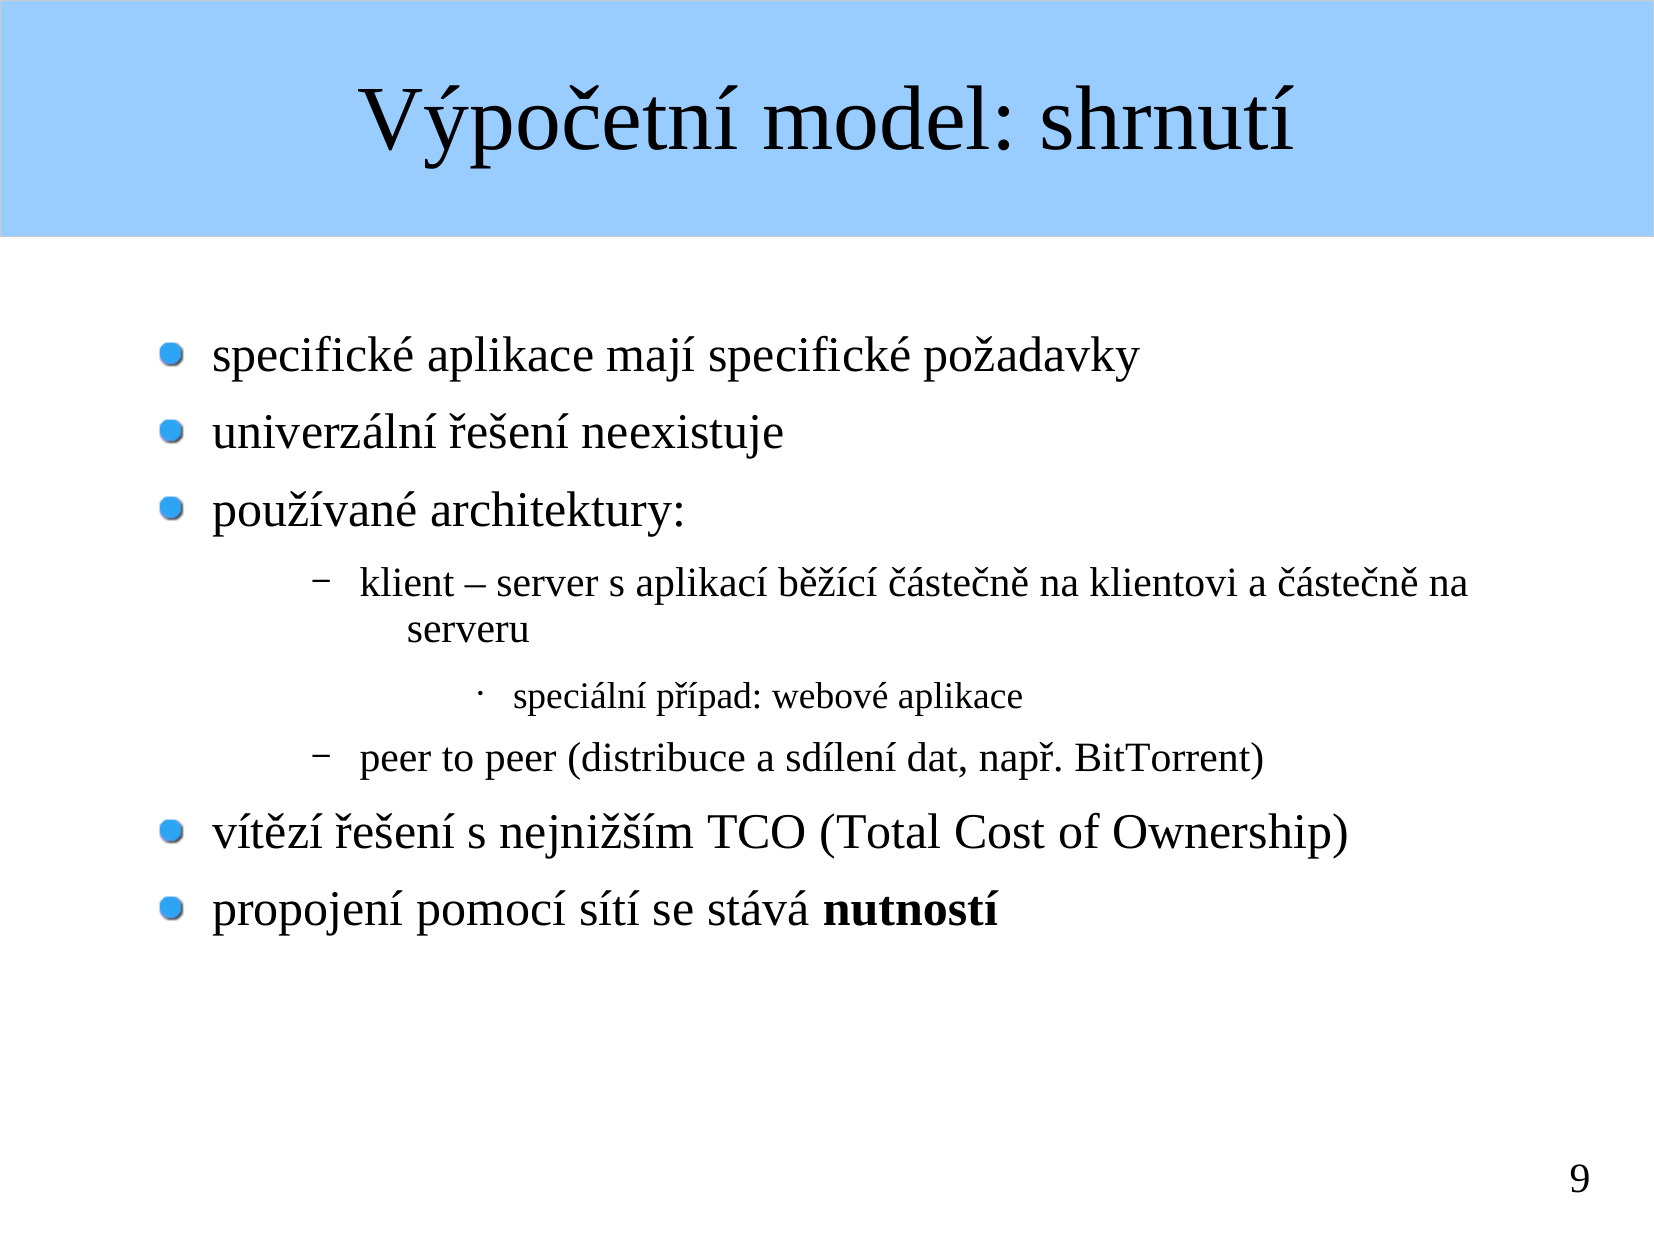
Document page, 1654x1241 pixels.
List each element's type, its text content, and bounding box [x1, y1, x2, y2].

list specifické aplikace mají specifické požadavky univerzální řešení neexistuje používané architektury: klient – server s aplikací běžící částečně na klientovi a částečně na serveru speciální případ: webové aplikace peer to peer (distribuce a sdílení dat, např. BitTorrent) vítězí řešení s nejnižším TCO (Total Cost of Ownership) propojení pomocí sítí se stává nutností [123, 327, 1536, 1164]
title Výpočetní model: shrnutí [0, 0, 1654, 237]
